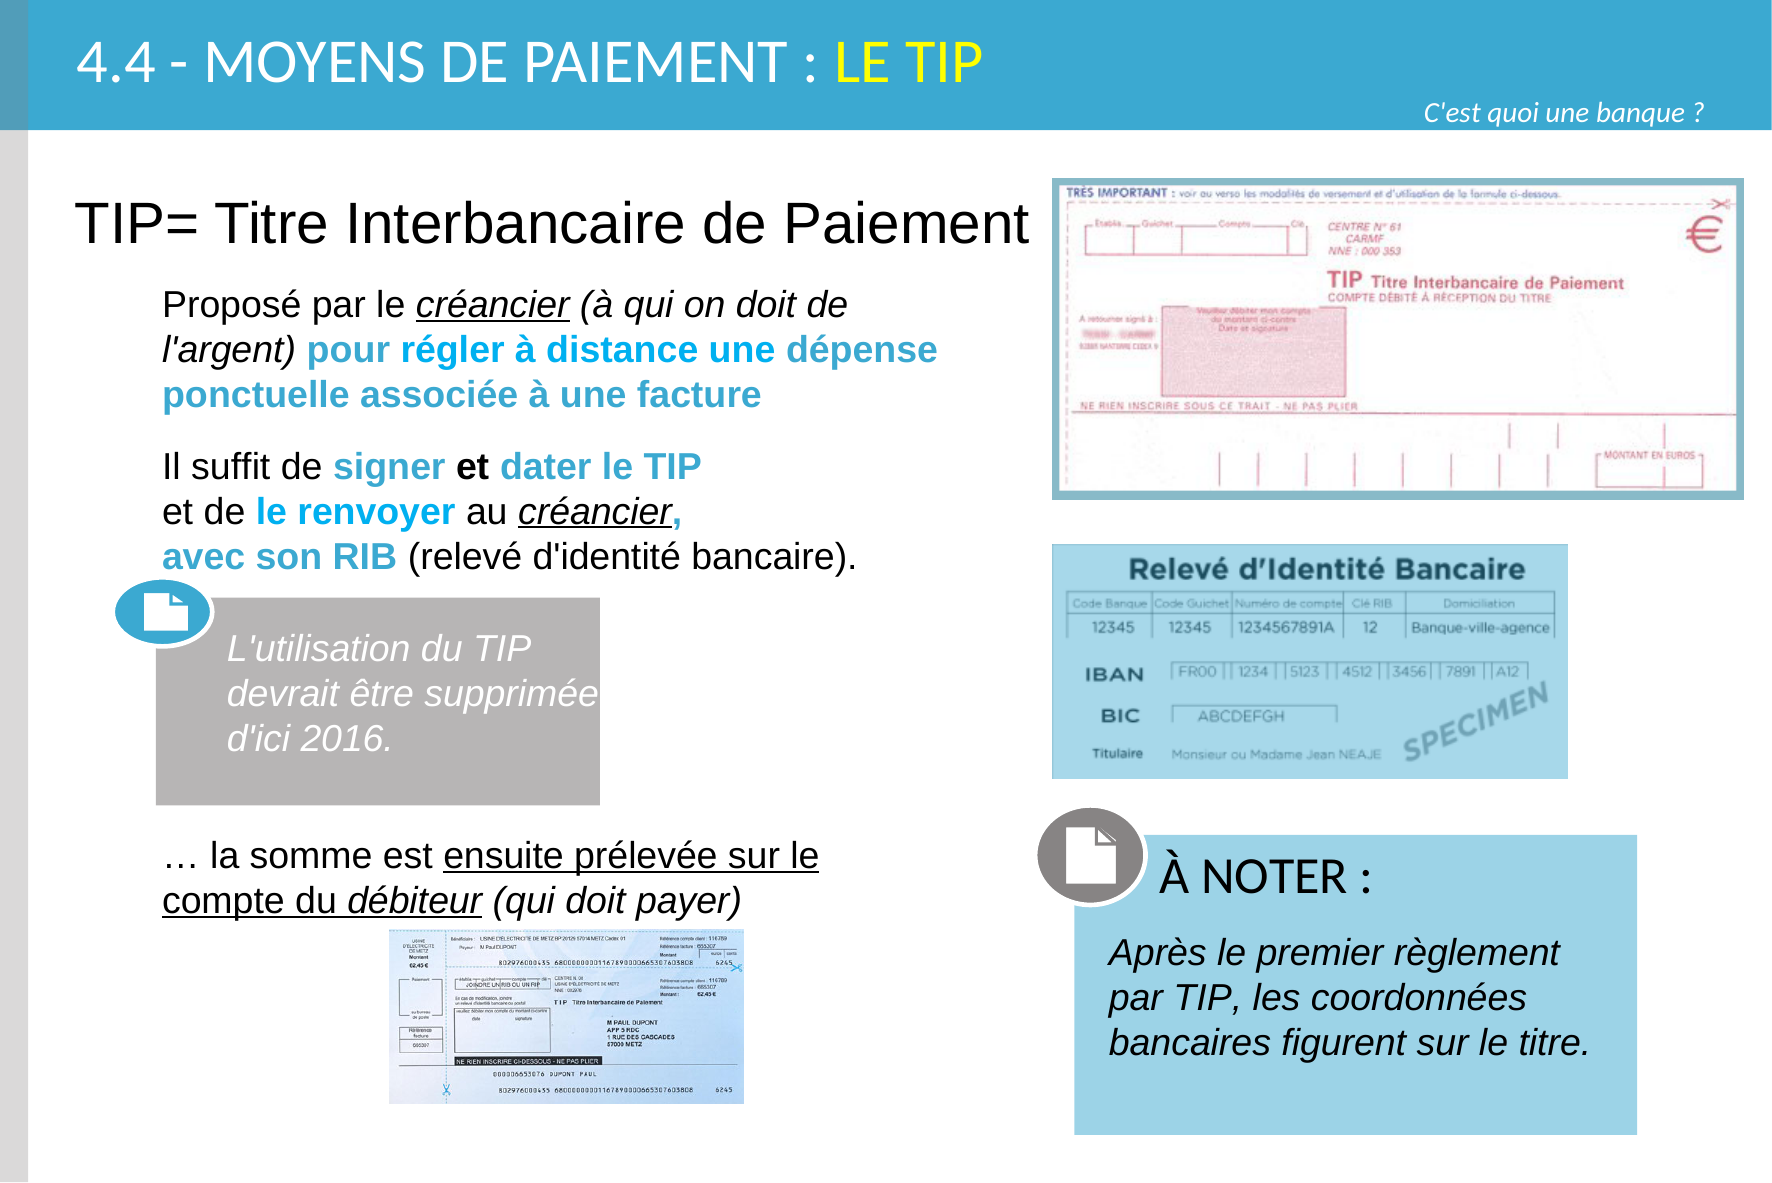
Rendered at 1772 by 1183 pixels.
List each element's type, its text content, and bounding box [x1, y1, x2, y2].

text_box Proposé par le créancier (à qui on doit de l'argent) pour régler à distance une dépense ponctuelle associée à une facture [147, 272, 974, 423]
picture [1052, 256, 1744, 500]
picture [1052, 544, 1568, 779]
list TIP= Titre Interbancaire de Paiement [0, 185, 1772, 256]
text_box À NOTER : [1159, 841, 1613, 905]
text_box Après le premier règlement par TIP, les coordonnées bancaires figurent sur le titre. [1094, 920, 1634, 1071]
text_box … la somme est ensuite prélevée sur le compte du débiteur (qui doit payer) [147, 823, 869, 929]
picture [389, 929, 744, 1104]
text_box L'utilisation du TIP devrait être supprimée d'ici 2016. [212, 615, 642, 767]
text_box À NOTER : [1168, 866, 1180, 881]
text_box Il suffit de signer et dater le TIP et de le renvoyer au créancier, avec son RIB (relevé d'identité bancaire). [147, 434, 936, 585]
text_box [1035, 805, 1638, 1135]
text_box [112, 577, 600, 806]
list 4.4 - MOYENS DE PAIEMENT : LE TIP [0, 19, 1772, 96]
picture [1052, 178, 1744, 185]
